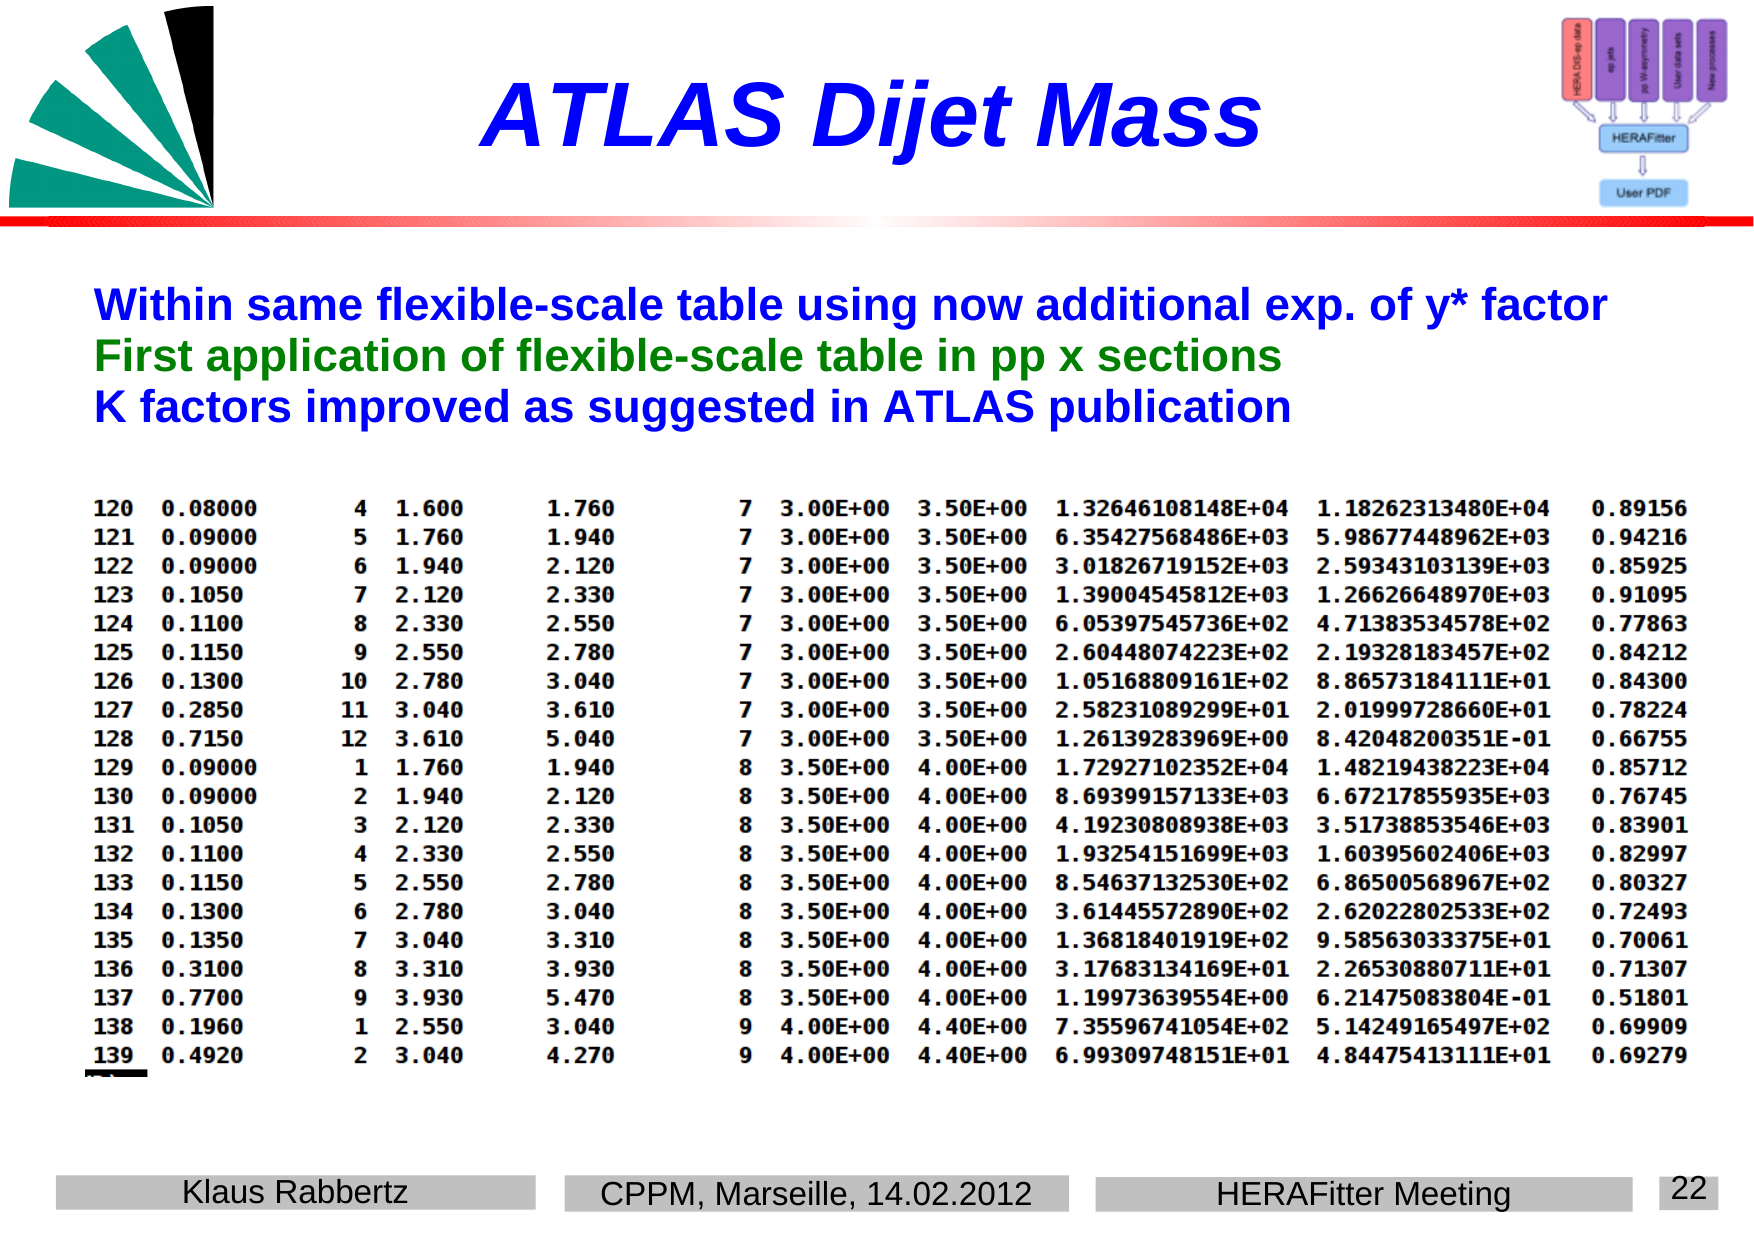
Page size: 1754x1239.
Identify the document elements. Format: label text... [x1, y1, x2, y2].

title ATLAS Dijet Mass [220, 22, 1525, 207]
picture [9, 6, 214, 210]
picture [85, 495, 1694, 1077]
text_box Within same flexible-scale table using now additional exp. of y* factor First application of flexible-scale table in pp x sections K factors improved as suggested in ATLAS publication [81, 272, 1622, 439]
picture [1552, 15, 1736, 211]
